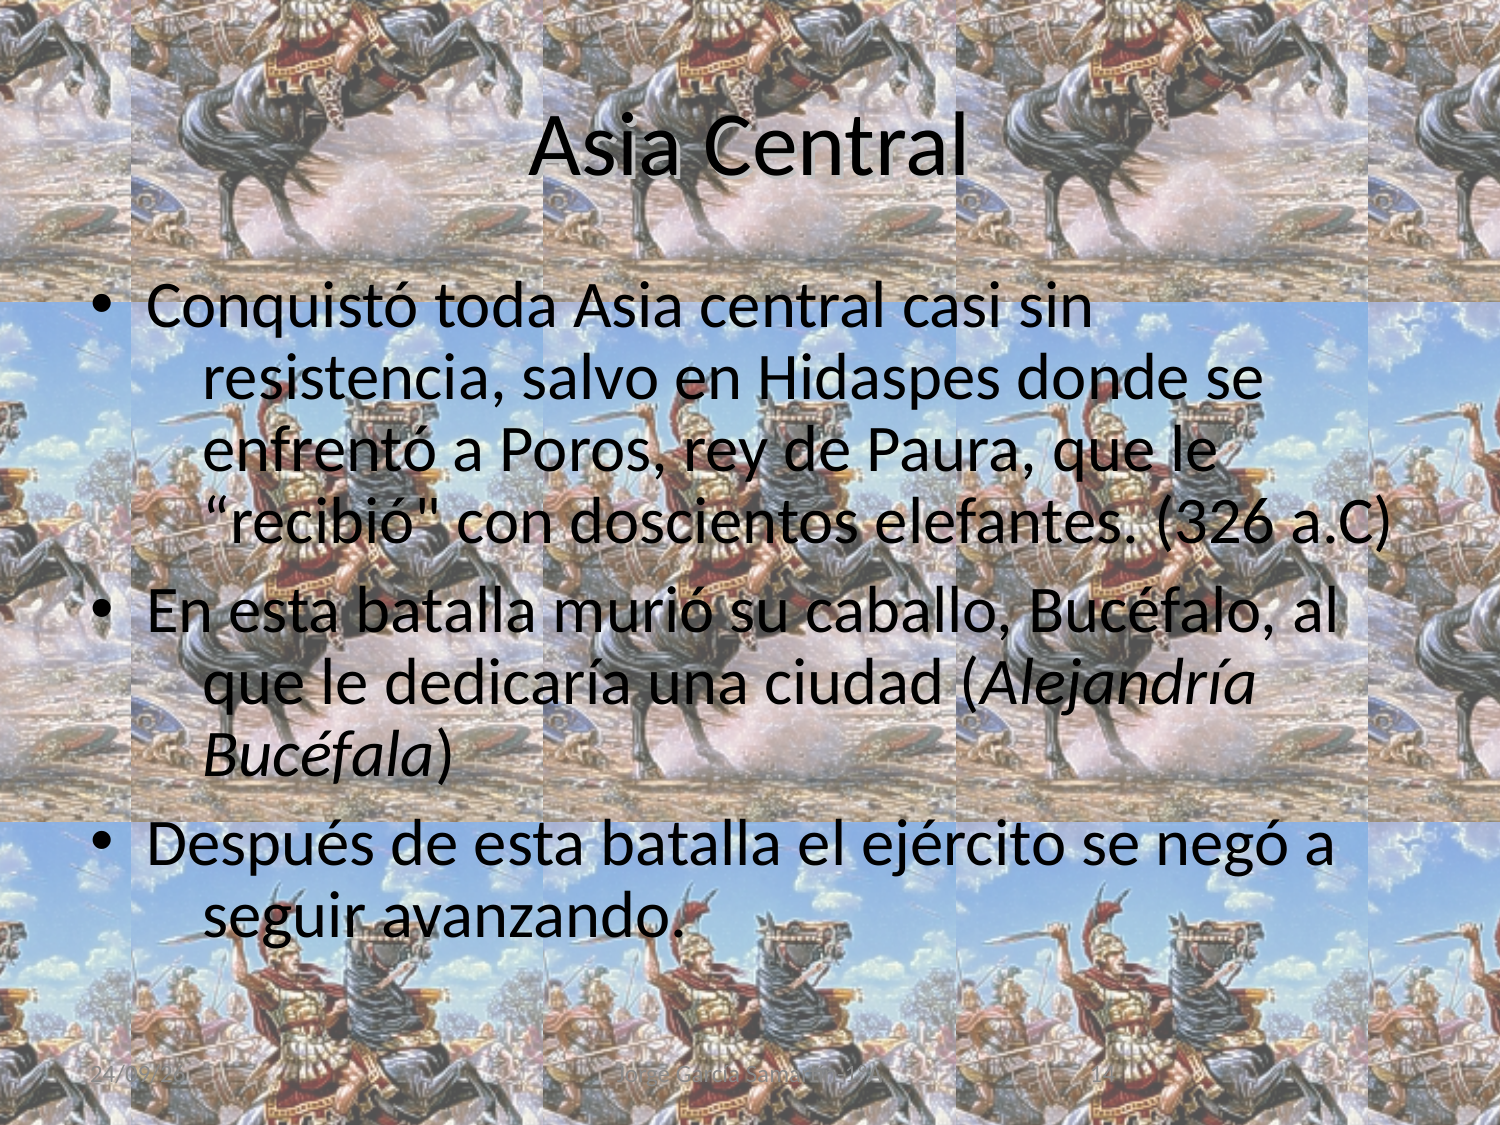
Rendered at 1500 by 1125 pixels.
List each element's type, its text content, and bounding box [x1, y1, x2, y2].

text_box Jorge García Samartín-1ºA [512, 1042, 988, 1103]
text_box miércoles, 23 de marzo de 2011 [75, 1042, 426, 1103]
text_box 14 [1074, 1042, 1426, 1103]
list Conquistó toda Asia central casi sin resistencia, salvo en Hidaspes donde se enfrentó a Poros, rey de Paura, que le “recibió" con doscientos elefantes. (326 a.C) En esta batalla murió su caballo, Bucéfalo, al que le dedicaría una ciudad (Alejandría Bucéfala) Después de esta batalla el ejército se negó a seguir avanzando. [75, 262, 1426, 1005]
title Asia Central [75, 45, 1426, 233]
